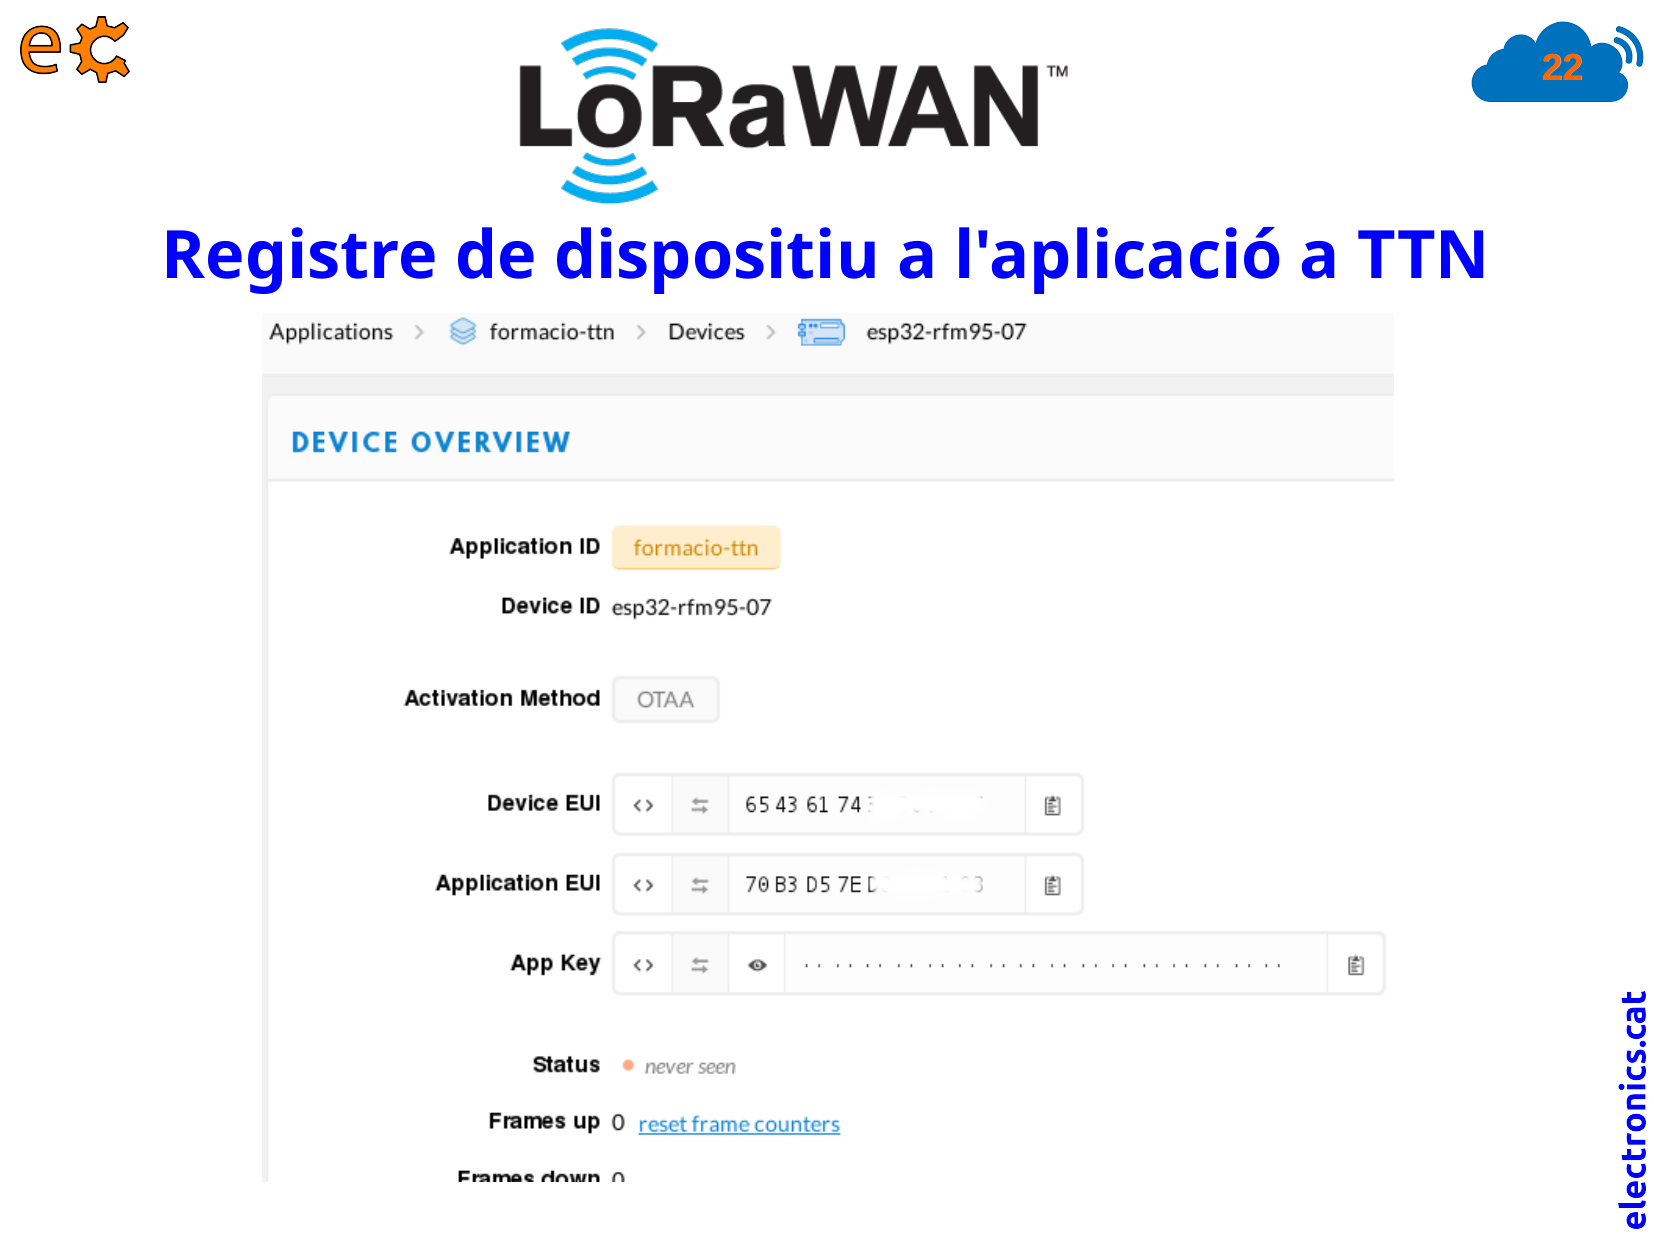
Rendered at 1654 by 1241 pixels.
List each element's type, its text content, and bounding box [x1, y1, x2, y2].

picture [1618, 991, 1646, 1229]
text_box Registre de dispositiu a l'aplicació a TTN [23, 175, 1630, 331]
picture [1464, 16, 1650, 106]
text_box <número> [1526, 38, 1654, 109]
picture [405, 0, 1146, 175]
picture [262, 313, 1394, 1182]
picture [20, 16, 130, 83]
